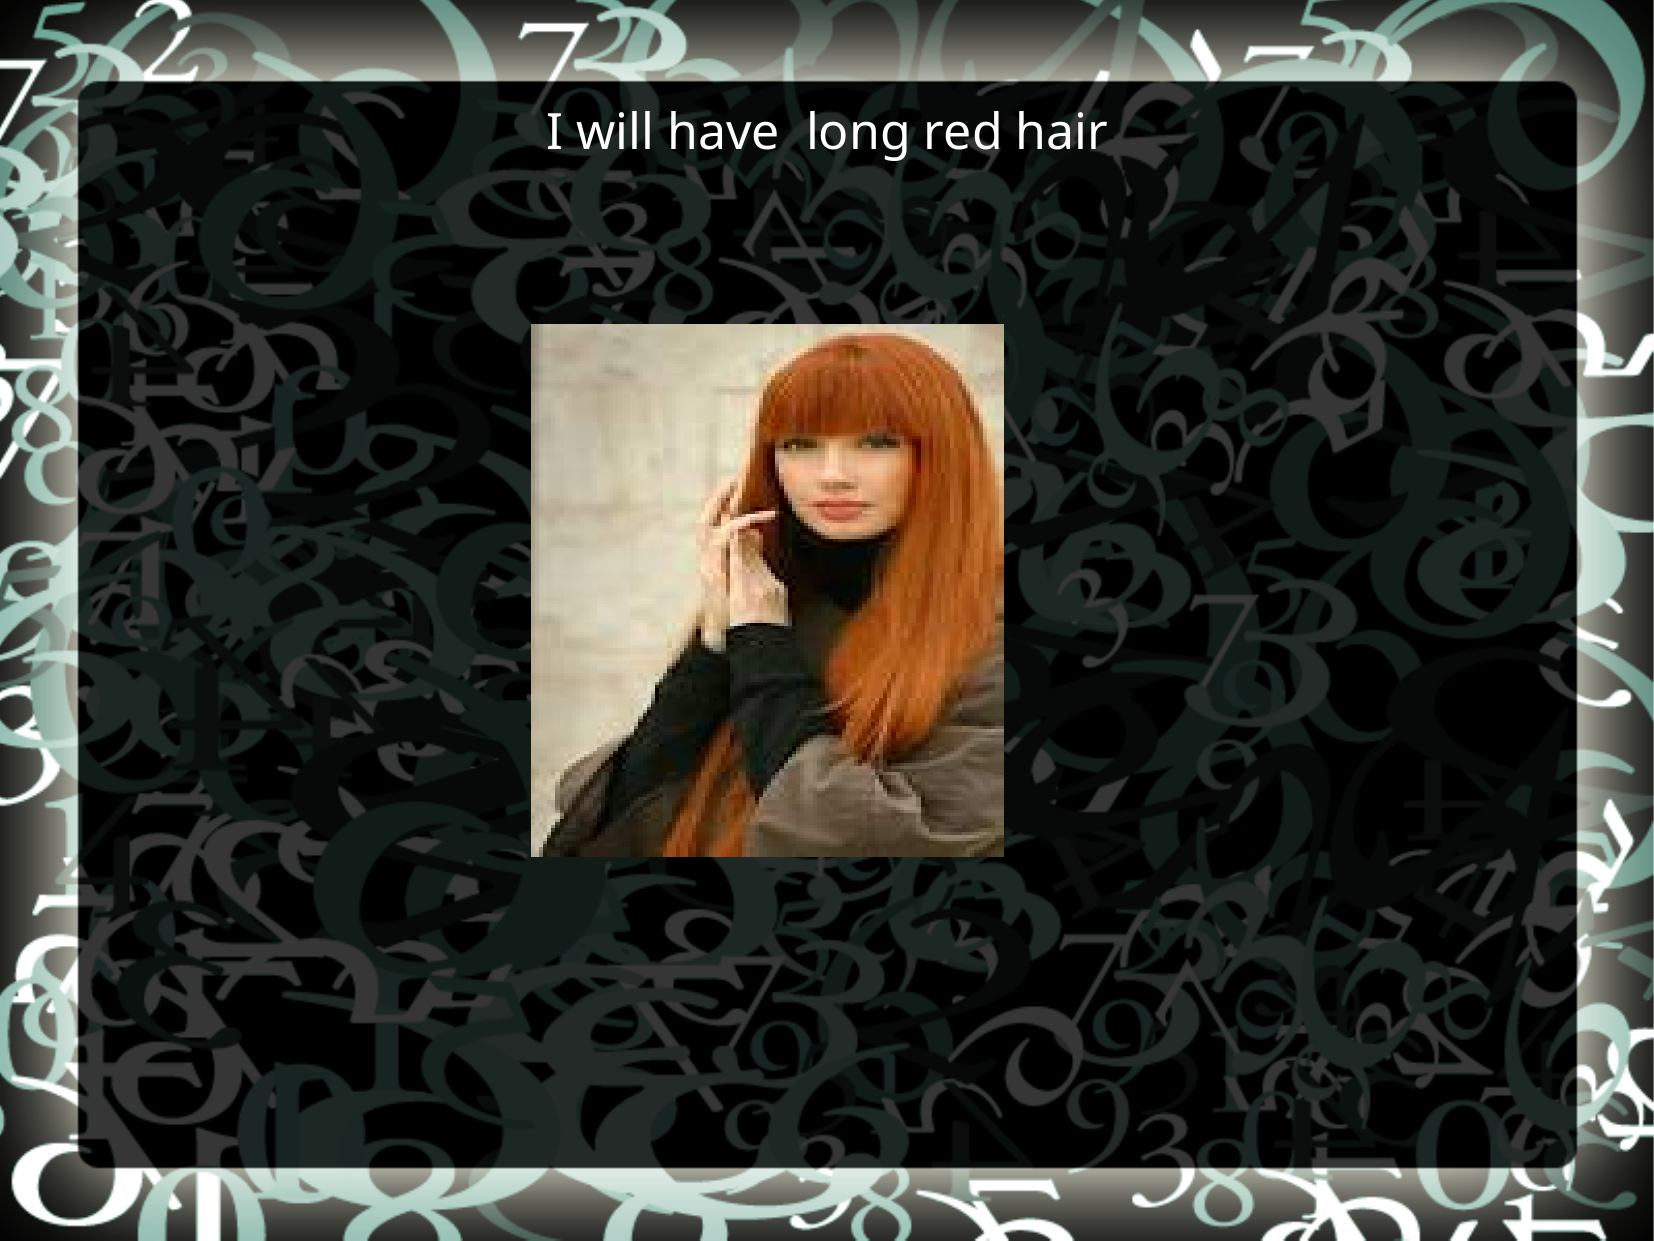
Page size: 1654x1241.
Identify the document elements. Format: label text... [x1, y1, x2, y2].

picture [0, 0, 1654, 1241]
text_box I will have long red hair [531, 88, 1300, 178]
